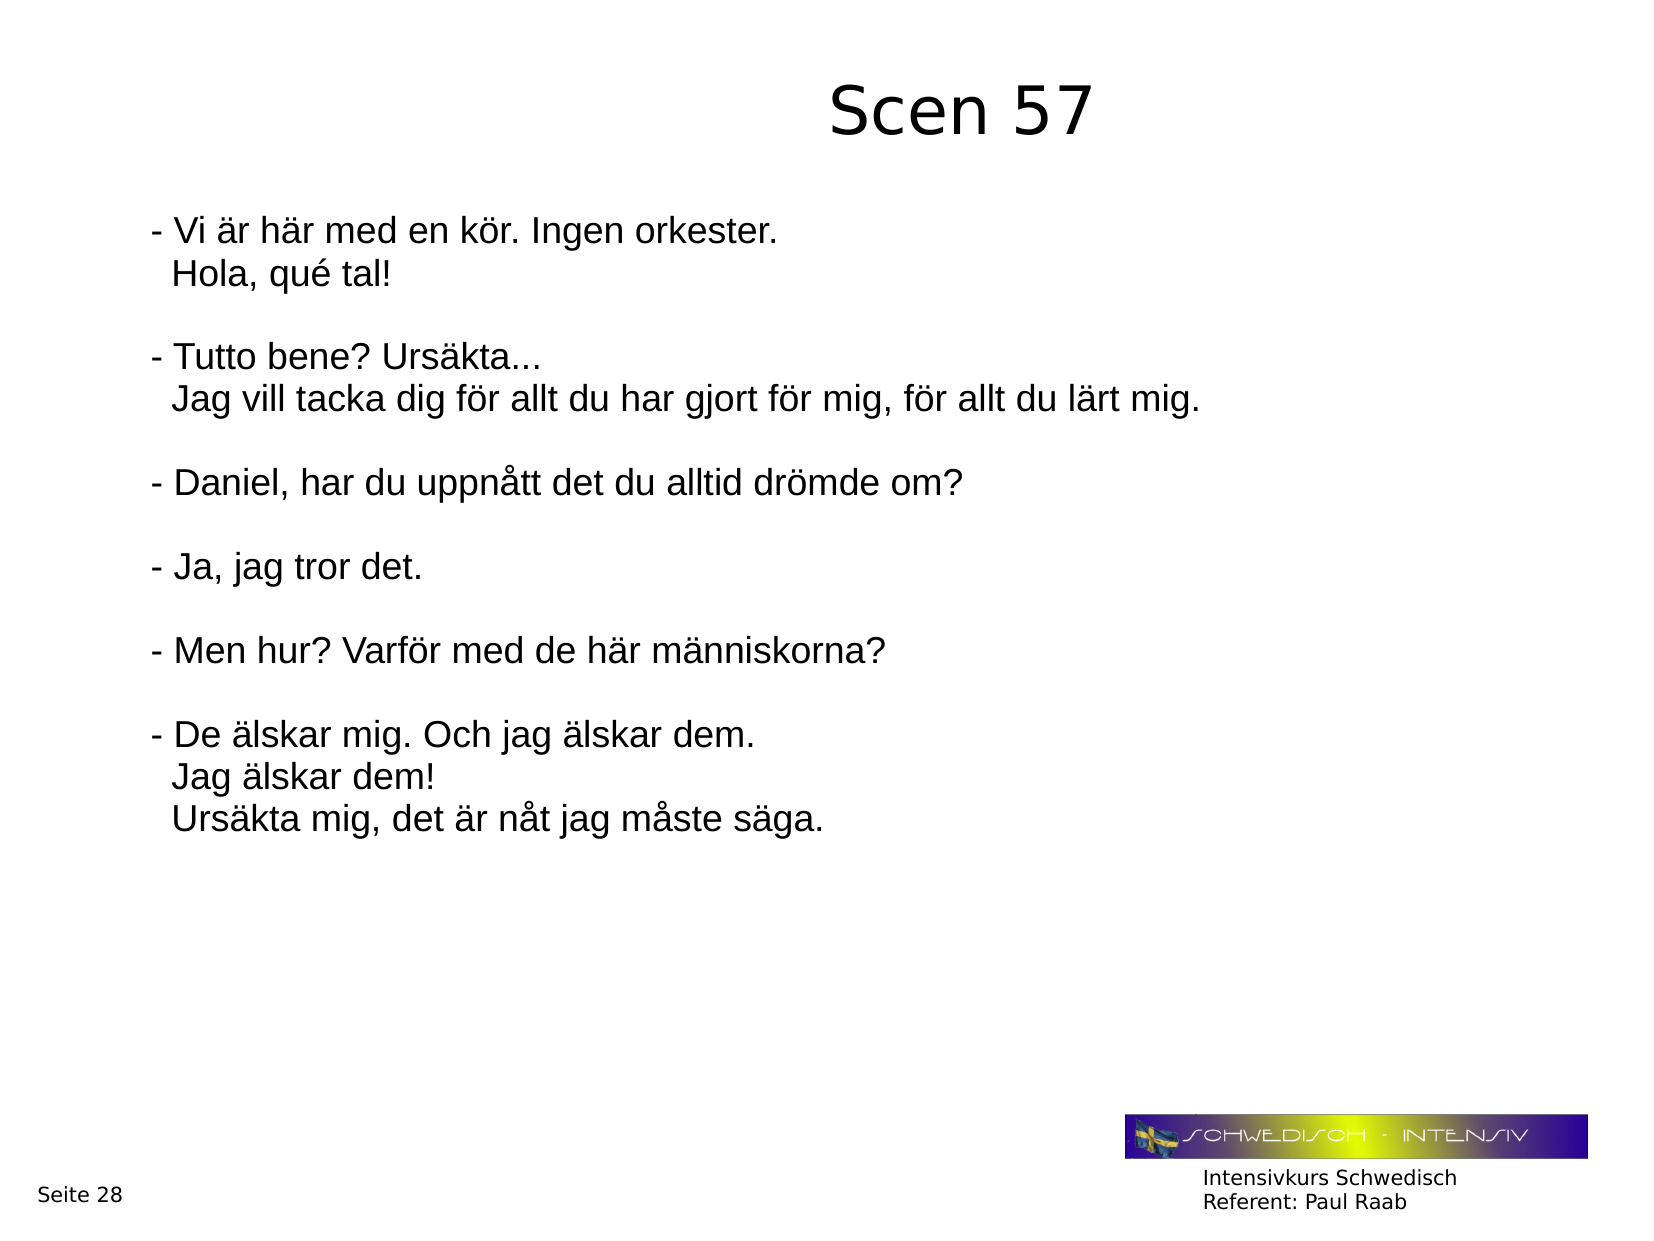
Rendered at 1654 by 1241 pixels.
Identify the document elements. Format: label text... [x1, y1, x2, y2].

picture [1125, 1114, 1588, 1159]
text_box Scen 57 [792, 65, 1128, 158]
text_box - Vi är här med en kör. Ingen orkester. Hola, qué tal! - Tutto bene? Ursäkta... Jag vill tacka dig för allt du har gjort för mig, för allt du lärt mig. - Daniel, har du uppnått det du alltid drömde om? - Ja, jag tror det. - Men hur? Varför med de här människorna? - De älskar mig. Och jag älskar dem. Jag älskar dem! Ursäkta mig, det är nåt jag måste säga. [135, 202, 1568, 890]
